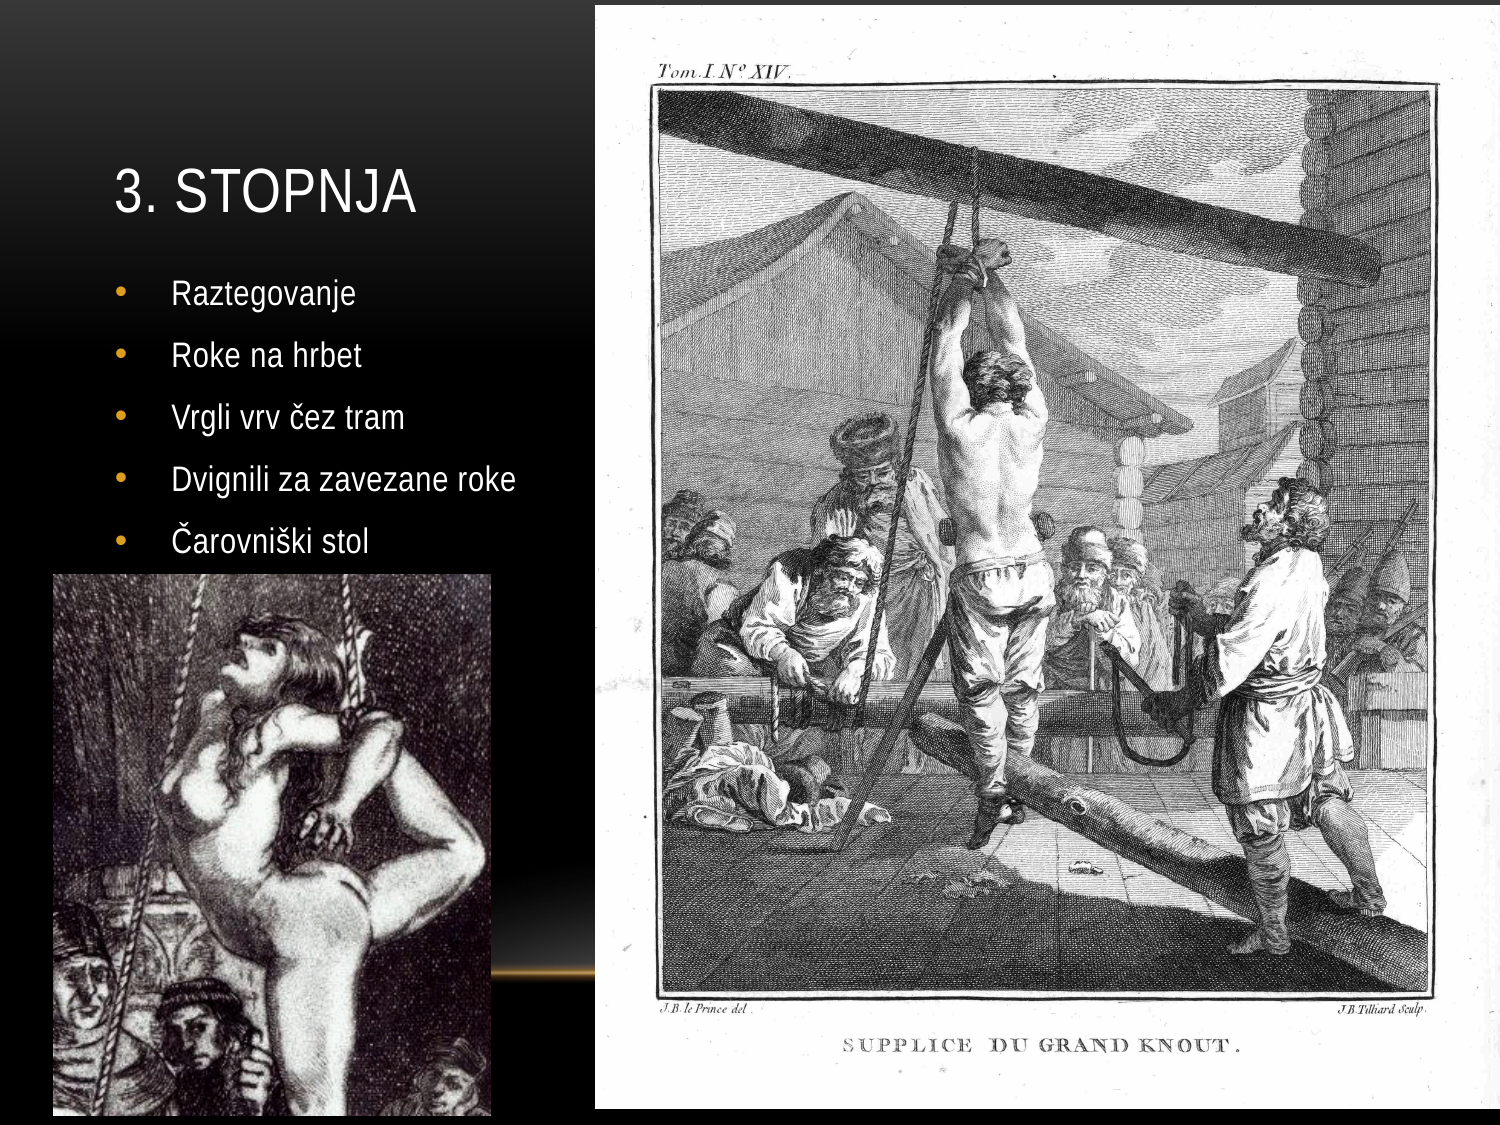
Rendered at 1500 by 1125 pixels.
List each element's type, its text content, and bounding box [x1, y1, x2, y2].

picture [0, 0, 1500, 1125]
list Raztegovanje Roke na hrbet Vrgli vrv čez tram Dvignili za zavezane roke Čarovniški stol [99, 262, 595, 938]
title 3. stopnja [99, 45, 595, 233]
